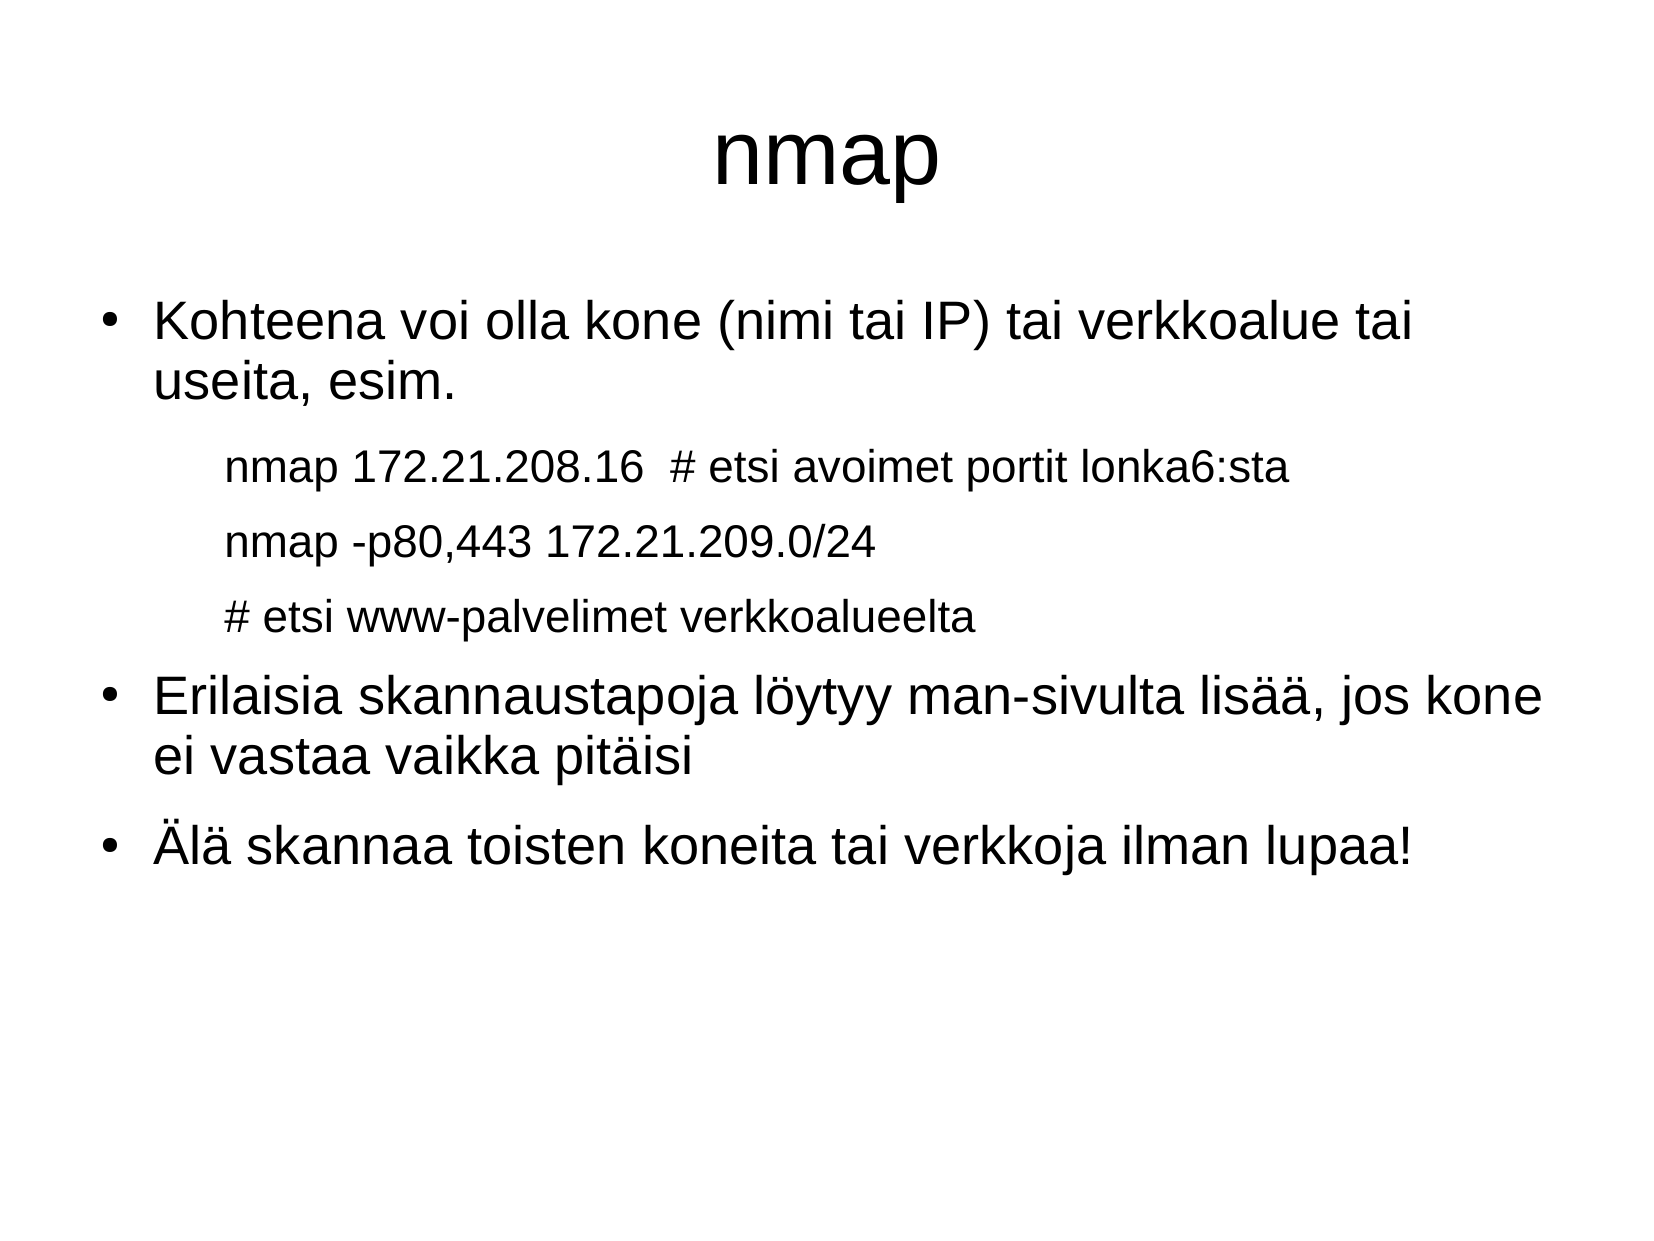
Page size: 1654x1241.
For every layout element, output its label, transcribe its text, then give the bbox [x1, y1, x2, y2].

list Kohteena voi olla kone (nimi tai IP) tai verkkoalue tai useita, esim. nmap 172.21.208.16 # etsi avoimet portit lonka6:sta nmap -p80,443 172.21.209.0/24 # etsi www-palvelimet verkkoalueelta Erilaisia skannaustapoja löytyy man-sivulta lisää, jos kone ei vastaa vaikka pitäisi Älä skannaa toisten koneita tai verkkoja ilman lupaa! [82, 290, 1571, 1010]
title nmap [82, 49, 1571, 257]
